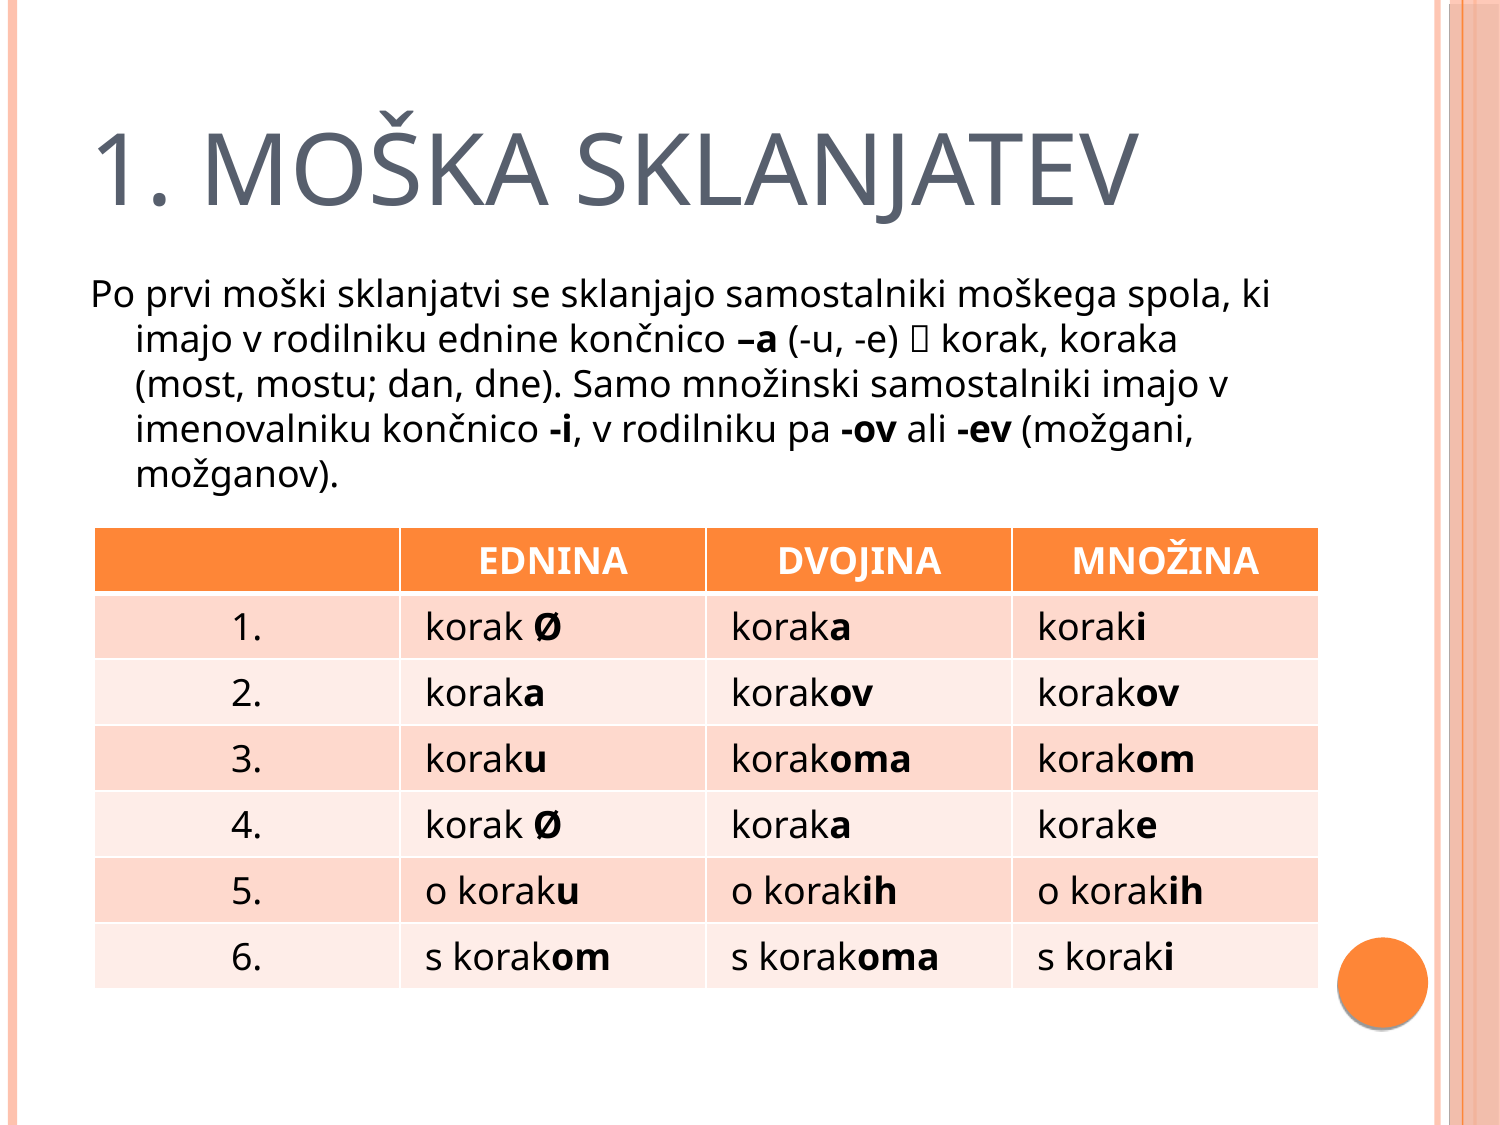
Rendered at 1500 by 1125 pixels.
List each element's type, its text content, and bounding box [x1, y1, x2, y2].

table_cell korak Ø [401, 792, 705, 856]
table_header [95, 528, 399, 591]
table_cell koraka [707, 792, 1011, 856]
table_cell s koraki [1013, 924, 1318, 988]
table_header MNOŽINA [1013, 528, 1318, 591]
table_cell 3. [95, 726, 399, 790]
table_header DVOJINA [707, 528, 1011, 591]
table_cell 2. [95, 660, 399, 724]
title 1. MOŠKA SKLANJATEV [75, 45, 1300, 233]
table_cell korakov [1013, 660, 1318, 724]
table_cell korakov [707, 660, 1011, 724]
table_cell s korakom [401, 924, 705, 988]
table_cell 5. [95, 858, 399, 922]
table_cell korakoma [707, 726, 1011, 790]
table_cell 1. [95, 596, 399, 658]
table_cell 6. [95, 924, 399, 988]
table_cell koraka [401, 660, 705, 724]
table_cell korake [1013, 792, 1318, 856]
table_cell korakom [1013, 726, 1318, 790]
list Po prvi moški sklanjatvi se sklanjajo samostalniki moškega spola, ki imajo v rodilniku ednine končnico –a (-u, -e)  korak, koraka (most, mostu; dan, dne). Samo množinski samostalniki imajo v imenovalniku končnico -i, v rodilniku pa -ov ali -ev (možgani, možganov). [75, 262, 1300, 1062]
table_cell o korakih [1013, 858, 1318, 922]
table_cell s korakoma [707, 924, 1011, 988]
table_cell koraki [1013, 596, 1318, 658]
table_cell o koraku [401, 858, 705, 922]
table_cell koraka [707, 596, 1011, 658]
table_cell korak Ø [401, 596, 705, 658]
table_cell o korakih [707, 858, 1011, 922]
table_header EDNINA [401, 528, 705, 591]
table_cell koraku [401, 726, 705, 790]
table_cell 4. [95, 792, 399, 856]
